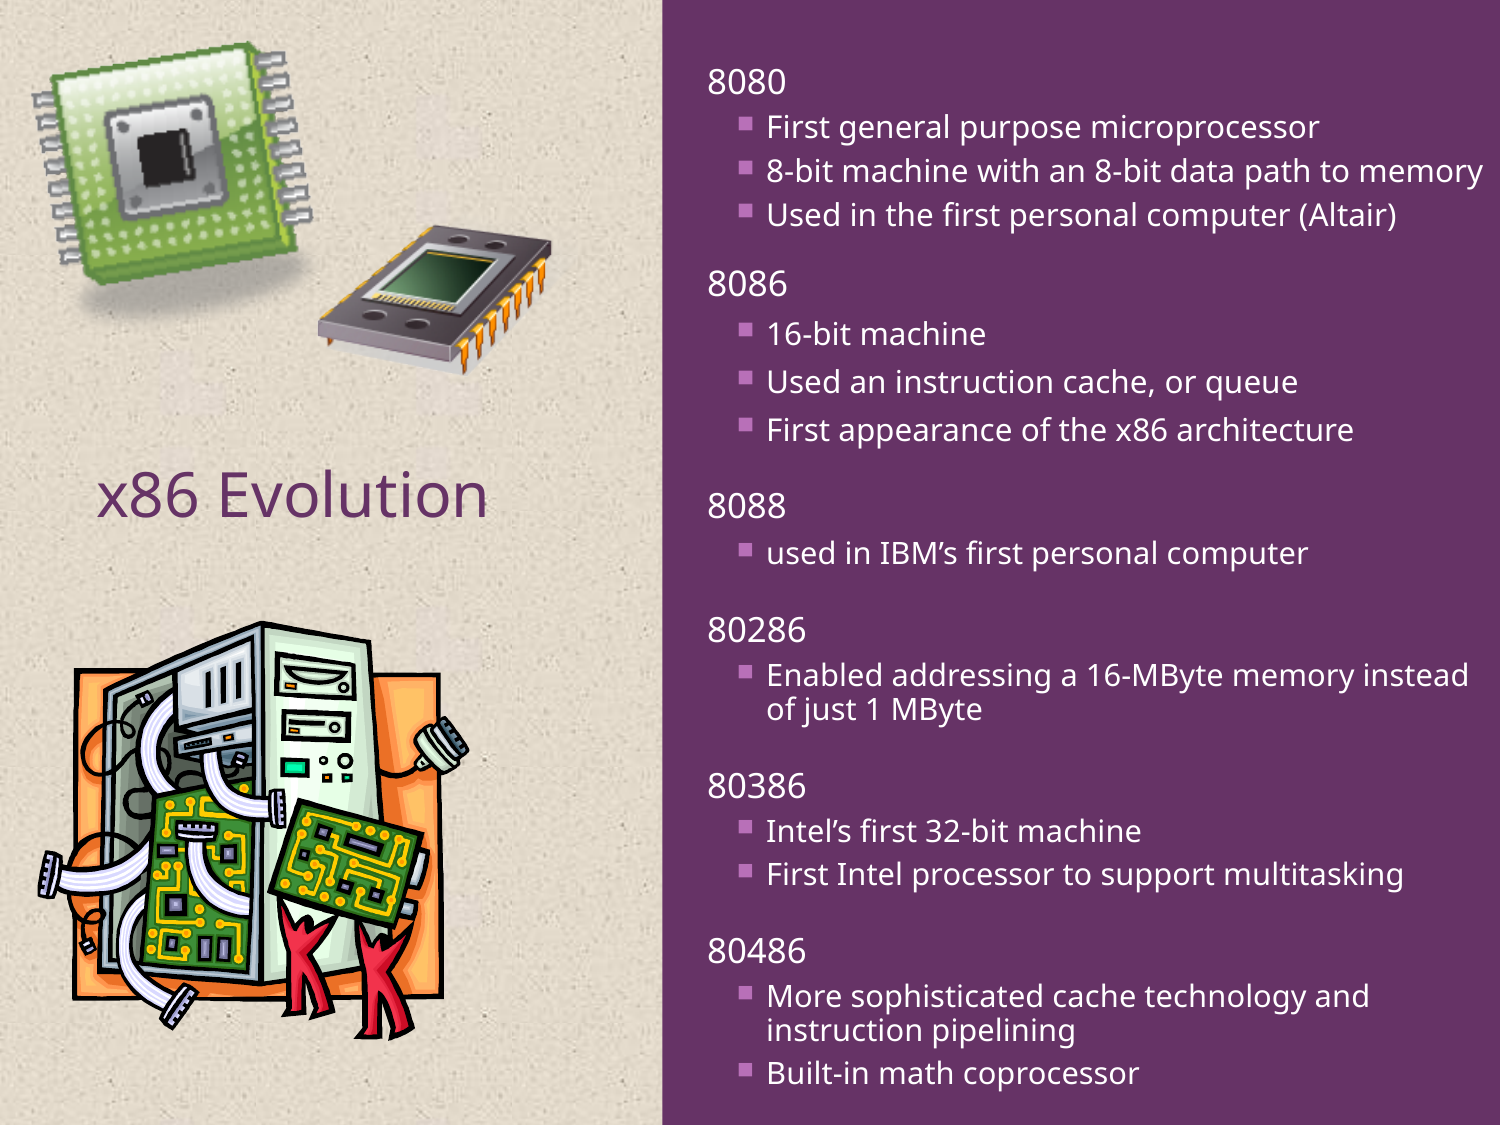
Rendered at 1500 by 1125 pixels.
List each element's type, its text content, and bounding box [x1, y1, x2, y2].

title x86 Evolution [0, 412, 588, 538]
picture [0, 0, 662, 1125]
list 8080 First general purpose microprocessor 8-bit machine with an 8-bit data path to memory Used in the first personal computer (Altair) 8086 16-bit machine Used an instruction cache, or queue First appearance of the x86 architecture 8088 used in IBM’s first personal computer 80286 Enabled addressing a 16-MByte memory instead of just 1 MByte 80386 Intel’s first 32-bit machine First Intel processor to support multitasking 80486 More sophisticated cache technology and instruction pipelining Built-in math coprocessor [662, 0, 1500, 1125]
